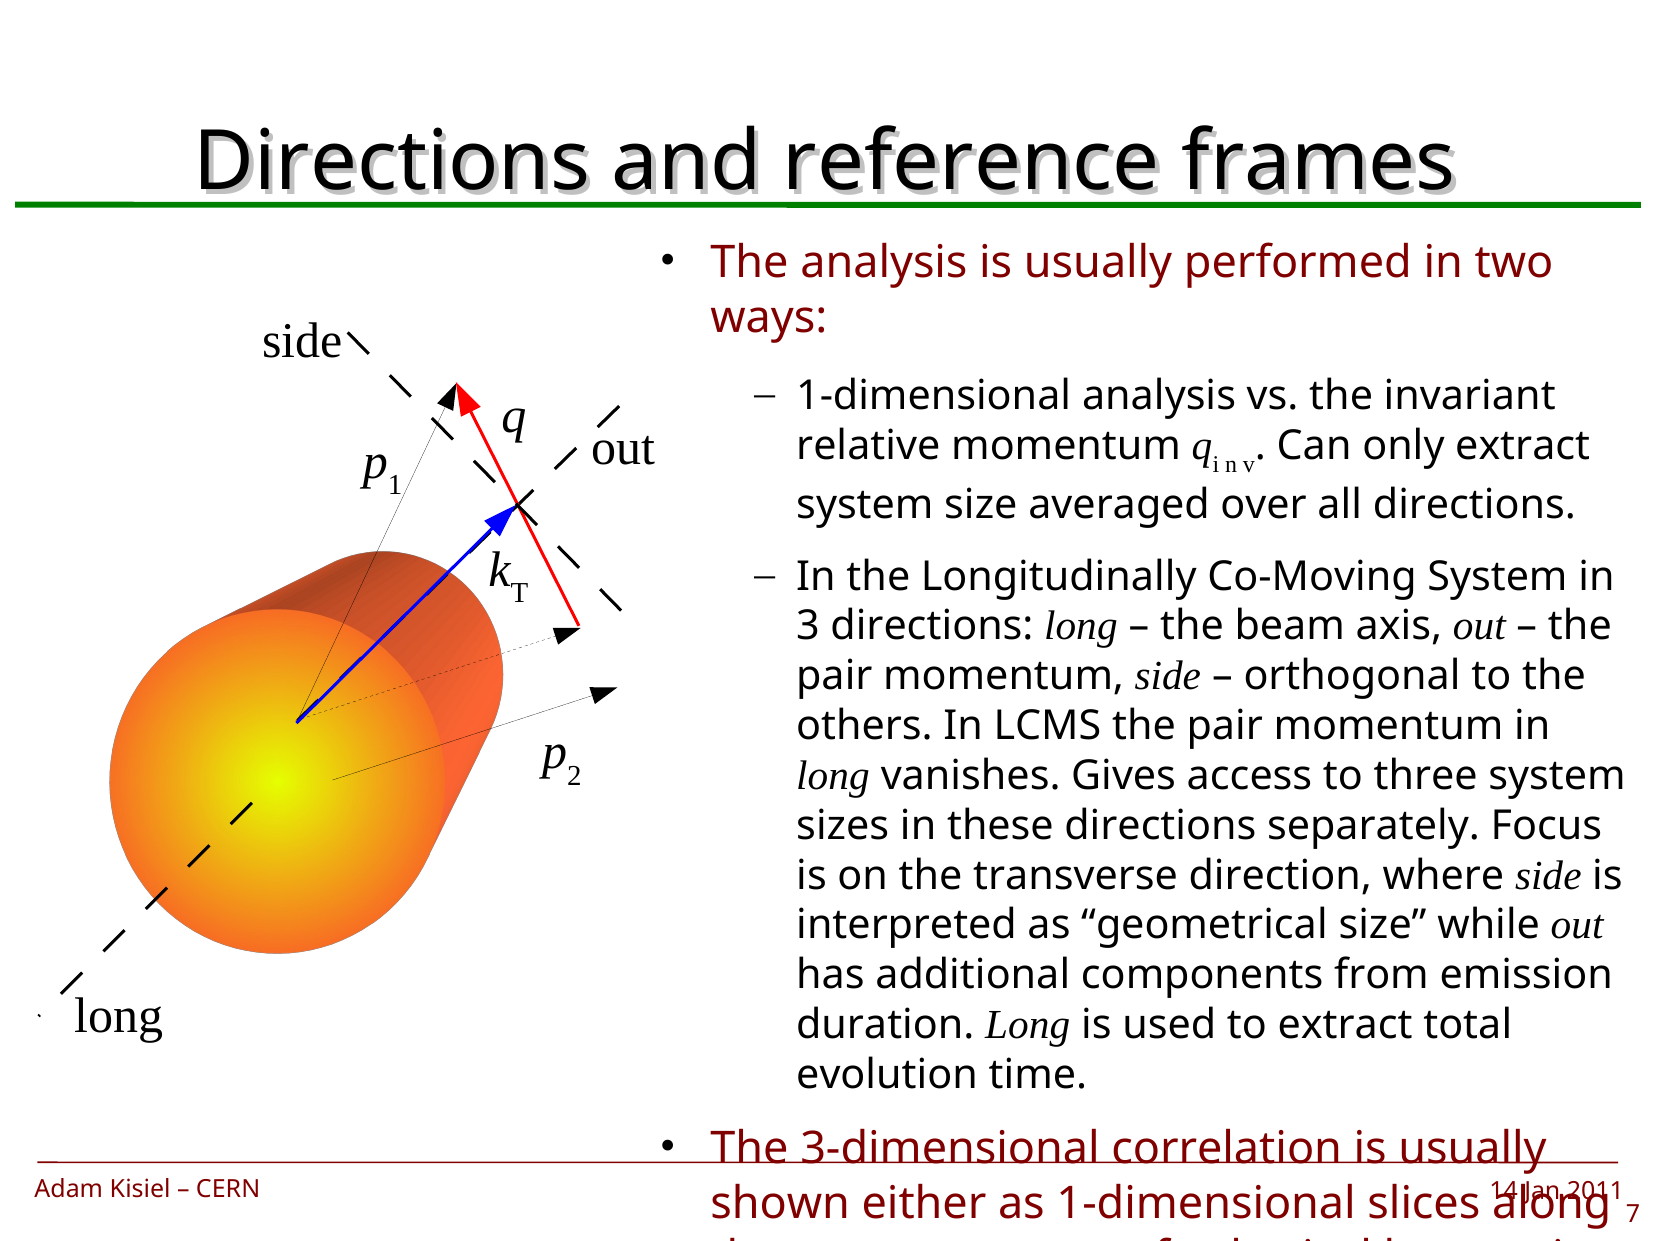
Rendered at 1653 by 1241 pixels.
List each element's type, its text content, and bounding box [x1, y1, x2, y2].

title Directions and reference frames [119, 60, 1531, 253]
text_box [303, 625, 374, 711]
text_box [110, 610, 444, 953]
text_box side [247, 305, 358, 377]
text_box long [59, 980, 179, 1052]
text_box p1 [348, 420, 418, 503]
list The analysis is usually performed in two ways: 1-dimensional analysis vs. the invariant relative momentum qi n v. Can only extract system size averaged over all directions. In the Longitudinally Co-Moving System in 3 directions: long – the beam axis, out – the pair momentum, side – orthogonal to the others. In LCMS the pair momentum in long vanishes. Gives access to three system sizes in these directions separately. Focus is on the transverse direction, where side is interpreted as “geometrical size” while out has additional components from emission duration. Long is used to extract total evolution time. The 3-dimensional correlation is usually shown either as 1-dimensional slices along the axes or as a set of spherical harmonics components. [659, 232, 1630, 1241]
text_box q [486, 381, 542, 452]
text_box out [576, 412, 671, 484]
text_box kT [473, 528, 544, 611]
text_box p2 [527, 711, 597, 794]
